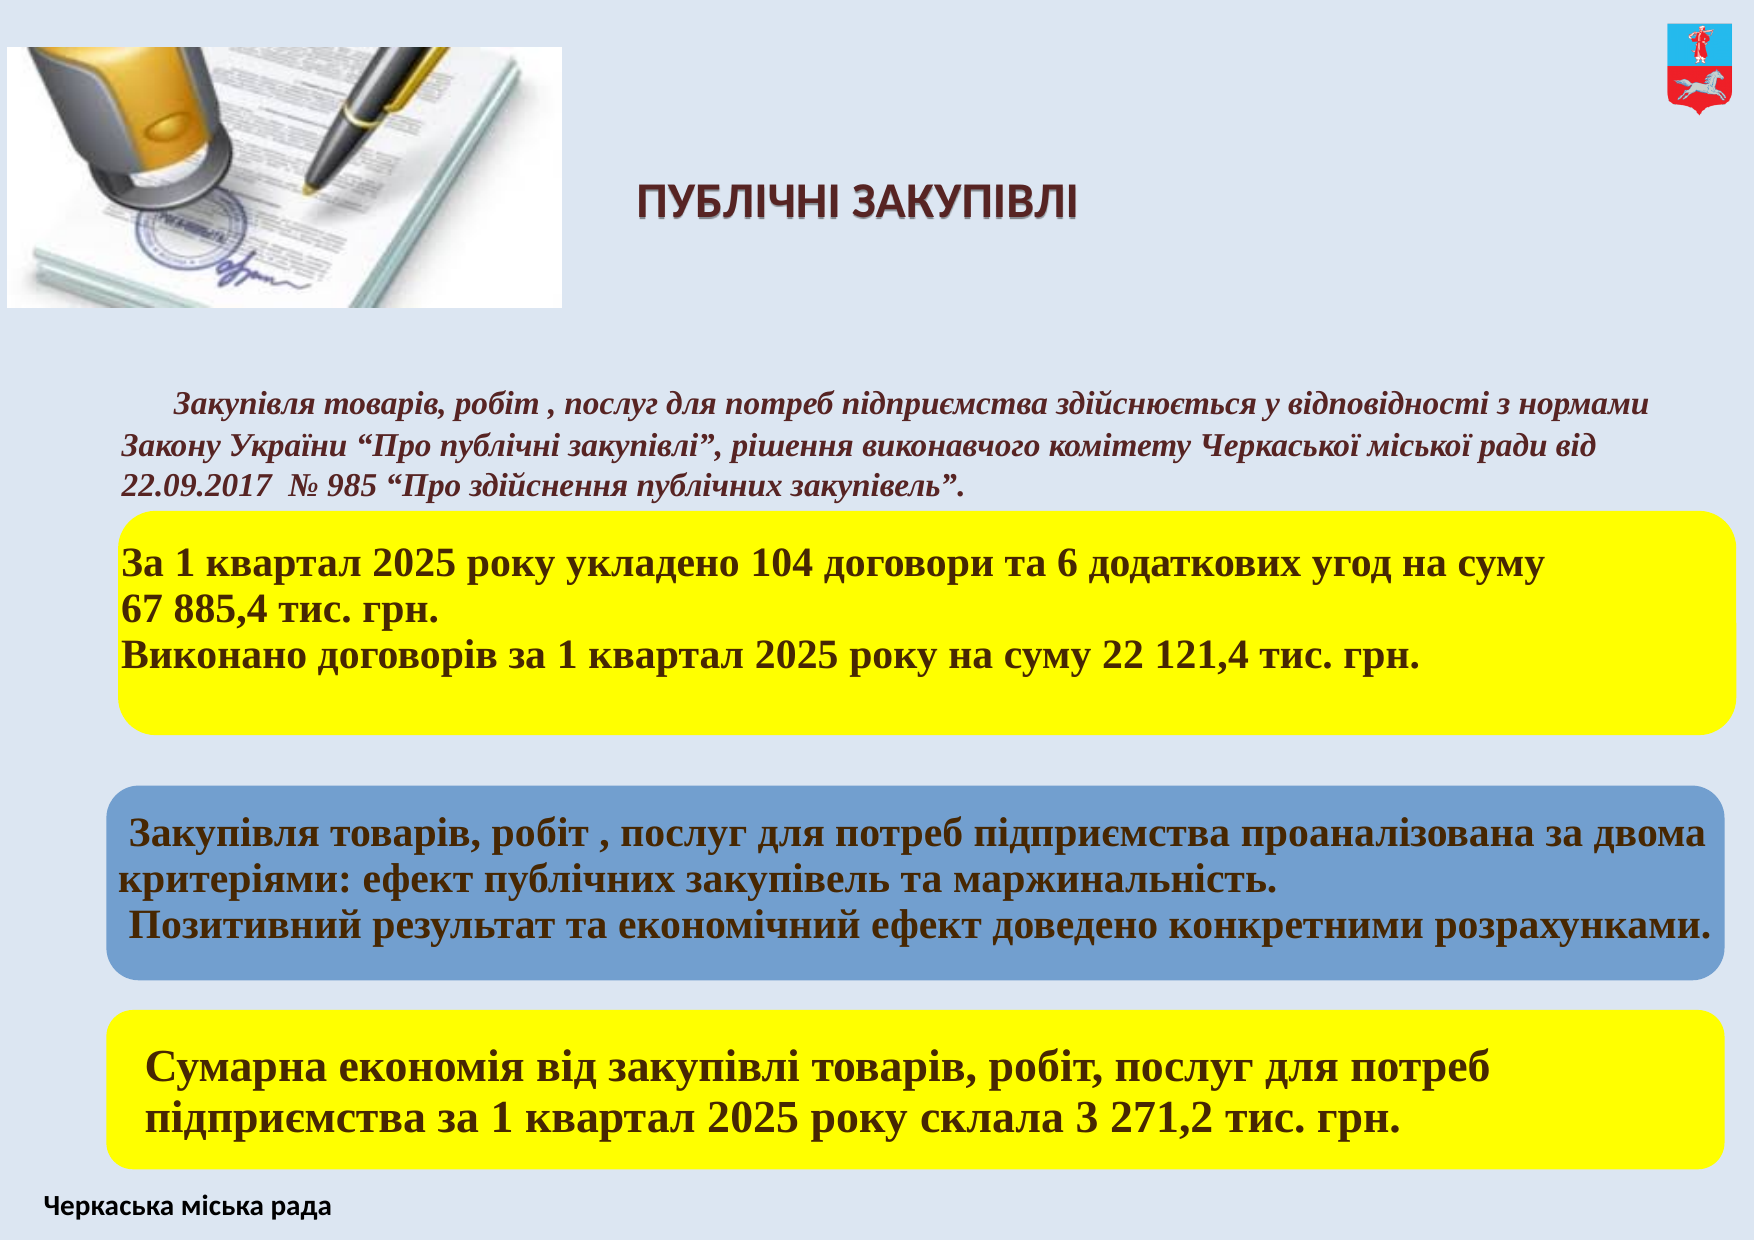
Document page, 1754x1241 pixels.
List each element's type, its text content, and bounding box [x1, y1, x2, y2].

text_box ПУБЛІЧНІ ЗАКУПІВЛІ [596, 144, 1188, 250]
text_box [106, 785, 1724, 981]
text_box За 1 квартал 2025 року укладено 104 договори та 6 додаткових угод на суму 67 885,4 тис. грн. Виконано договорів за 1 квартал 2025 року на суму 22 121,4 тис. грн. [106, 531, 1725, 783]
text_box [122, 510, 1737, 725]
text_box [106, 1009, 1725, 1169]
text_box Закупівля товарів, робіт , послуг для потреб підприємства здійснюється у відповідності з нормами Закону України “Про публічні закупівлі”, рішення виконавчого комітету Черкаської міської ради від 22.09.2017 № 985 “Про здійснення публічних закупівель”. [32, 361, 1722, 511]
text_box Закупівля товарів, робіт , послуг для потреб підприємства проаналізована за двома критеріями: ефект публічних закупівель та маржинальність. Позитивний результат та економічний ефект доведено конкретними розрахунками. [118, 809, 1725, 969]
text_box Черкаська міська рада [29, 1179, 402, 1228]
picture [1664, 21, 1734, 117]
picture [7, 47, 562, 308]
text_box Сумарна економія від закупівлі товарів, робіт, послуг для потреб підприємства за 1 квартал 2025 року склала 3 271,2 тис. грн. [129, 1033, 1754, 1201]
